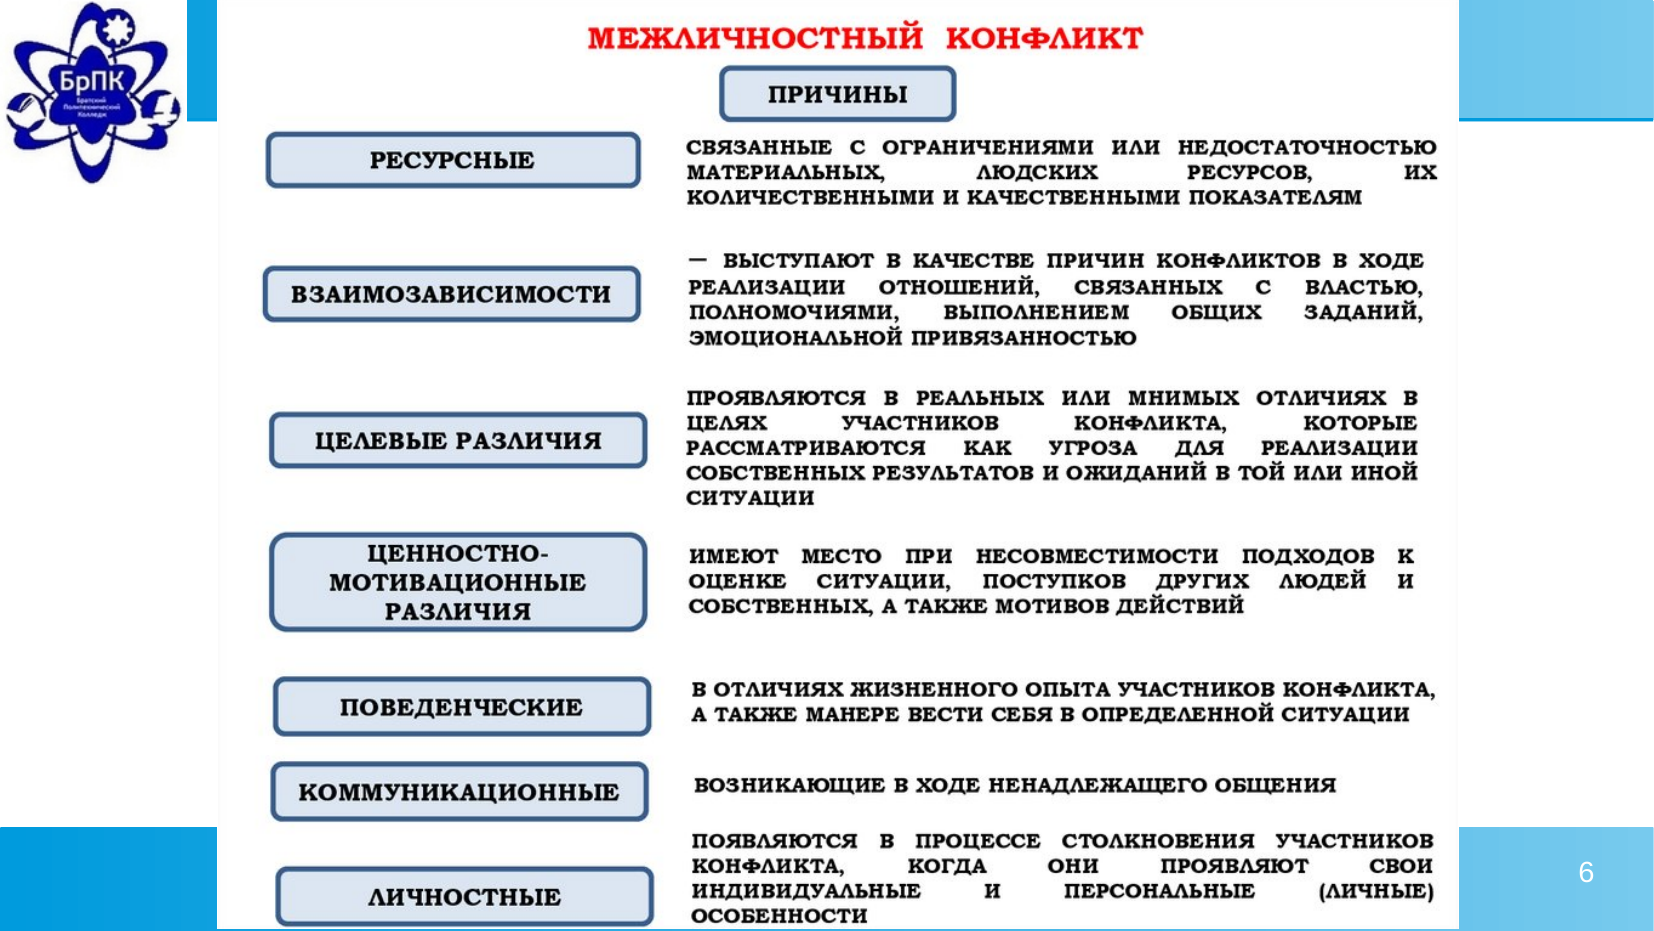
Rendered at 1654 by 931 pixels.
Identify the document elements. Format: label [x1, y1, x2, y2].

picture [217, 0, 1459, 929]
picture [0, 0, 187, 187]
